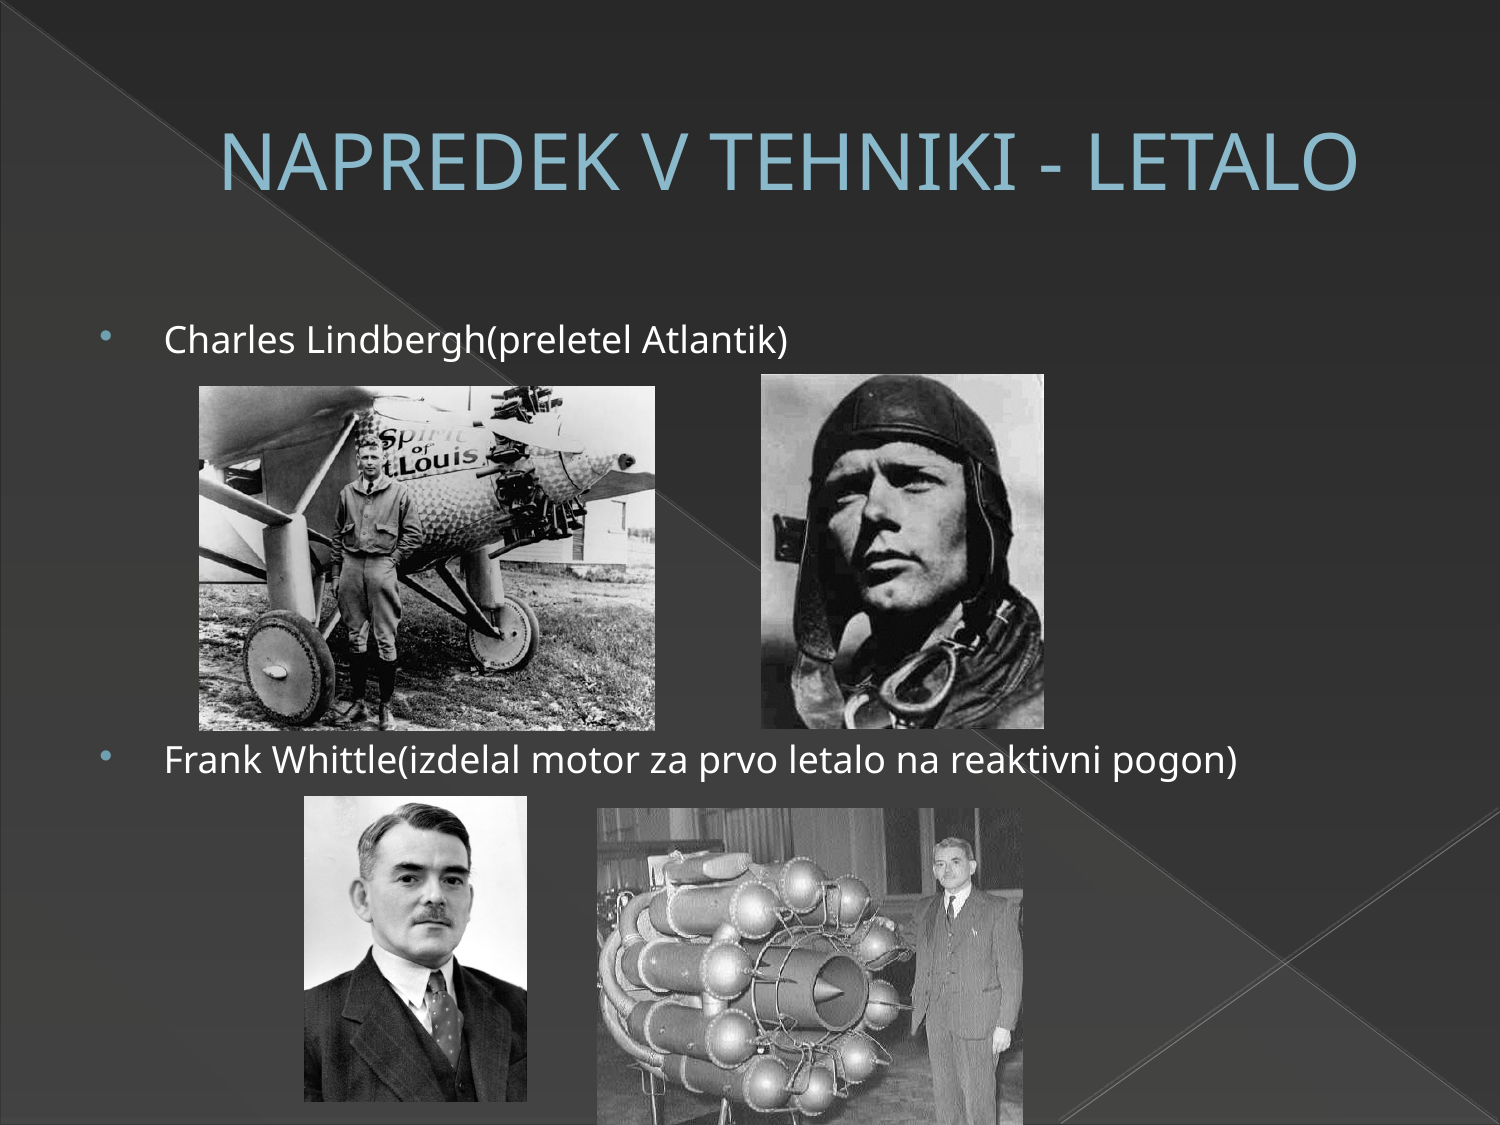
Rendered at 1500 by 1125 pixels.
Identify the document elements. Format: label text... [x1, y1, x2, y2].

list Charles Lindbergh(preletel Atlantik) Frank Whittle(izdelal motor za prvo letalo na reaktivni pogon) [75, 308, 1425, 1059]
picture [304, 796, 527, 1102]
picture [597, 808, 1023, 1125]
title NAPREDEK V TEHNIKI - LETALO [75, 43, 1425, 274]
picture [761, 374, 1044, 729]
picture [199, 386, 655, 731]
